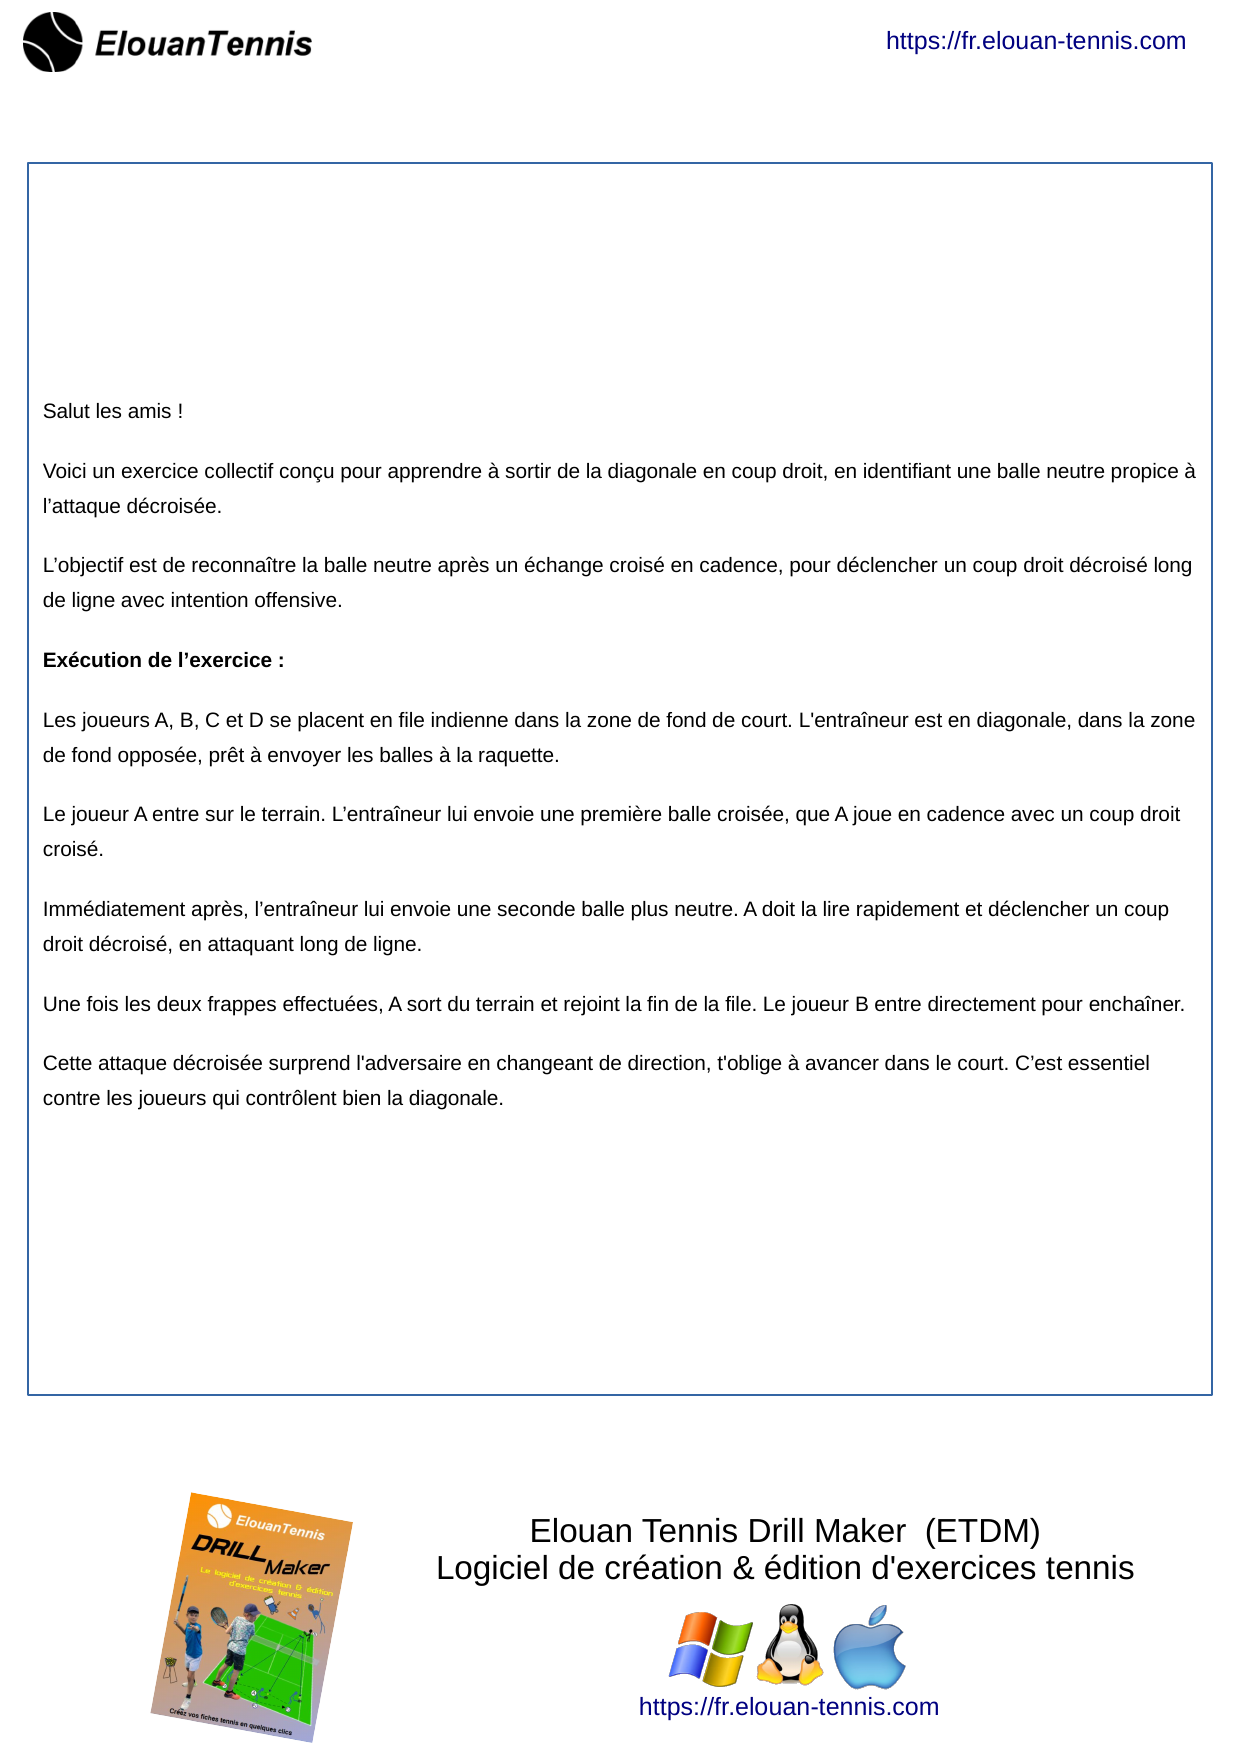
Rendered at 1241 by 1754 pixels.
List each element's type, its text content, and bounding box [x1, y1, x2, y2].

picture [150, 1492, 353, 1743]
text_box Elouan Tennis Drill Maker (ETDM) Logiciel de création & édition d'exercices tennis [378, 1504, 1193, 1604]
picture [23, 12, 312, 72]
picture [665, 1600, 907, 1685]
text_box https://fr.elouan-tennis.com [871, 18, 1213, 62]
text_box Salut les amis ! Voici un exercice collectif conçu pour apprendre à sortir de la diagonale en coup droit, en identifiant une balle neutre propice à l’attaque décroisée. L’objectif est de reconnaître la balle neutre après un échange croisé en cadence, pour déclencher un coup droit décroisé long de ligne avec intention offensive. Exécution de l’exercice : Les joueurs A, B, C et D se placent en file indienne dans la zone de fond de court. L'entraîneur est en diagonale, dans la zone de fond opposée, prêt à envoyer les balles à la raquette. Le joueur A entre sur le terrain. L’entraîneur lui envoie une première balle croisée, que A joue en cadence avec un coup droit croisé. Immédiatement après, l’entraîneur lui envoie une seconde balle plus neutre. A doit la lire rapidement et déclencher un coup droit décroisé, en attaquant long de ligne. Une fois les deux frappes effectuées, A sort du terrain et rejoint la fin de la file. Le joueur B entre directement pour enchaîner. Cette attaque décroisée surprend l'adversaire en changeant de direction, t'oblige à avancer dans le court. C’est essentiel contre les joueurs qui contrôlent bien la diagonale. [28, 163, 1212, 1396]
text_box https://fr.elouan-tennis.com [624, 1685, 966, 1729]
